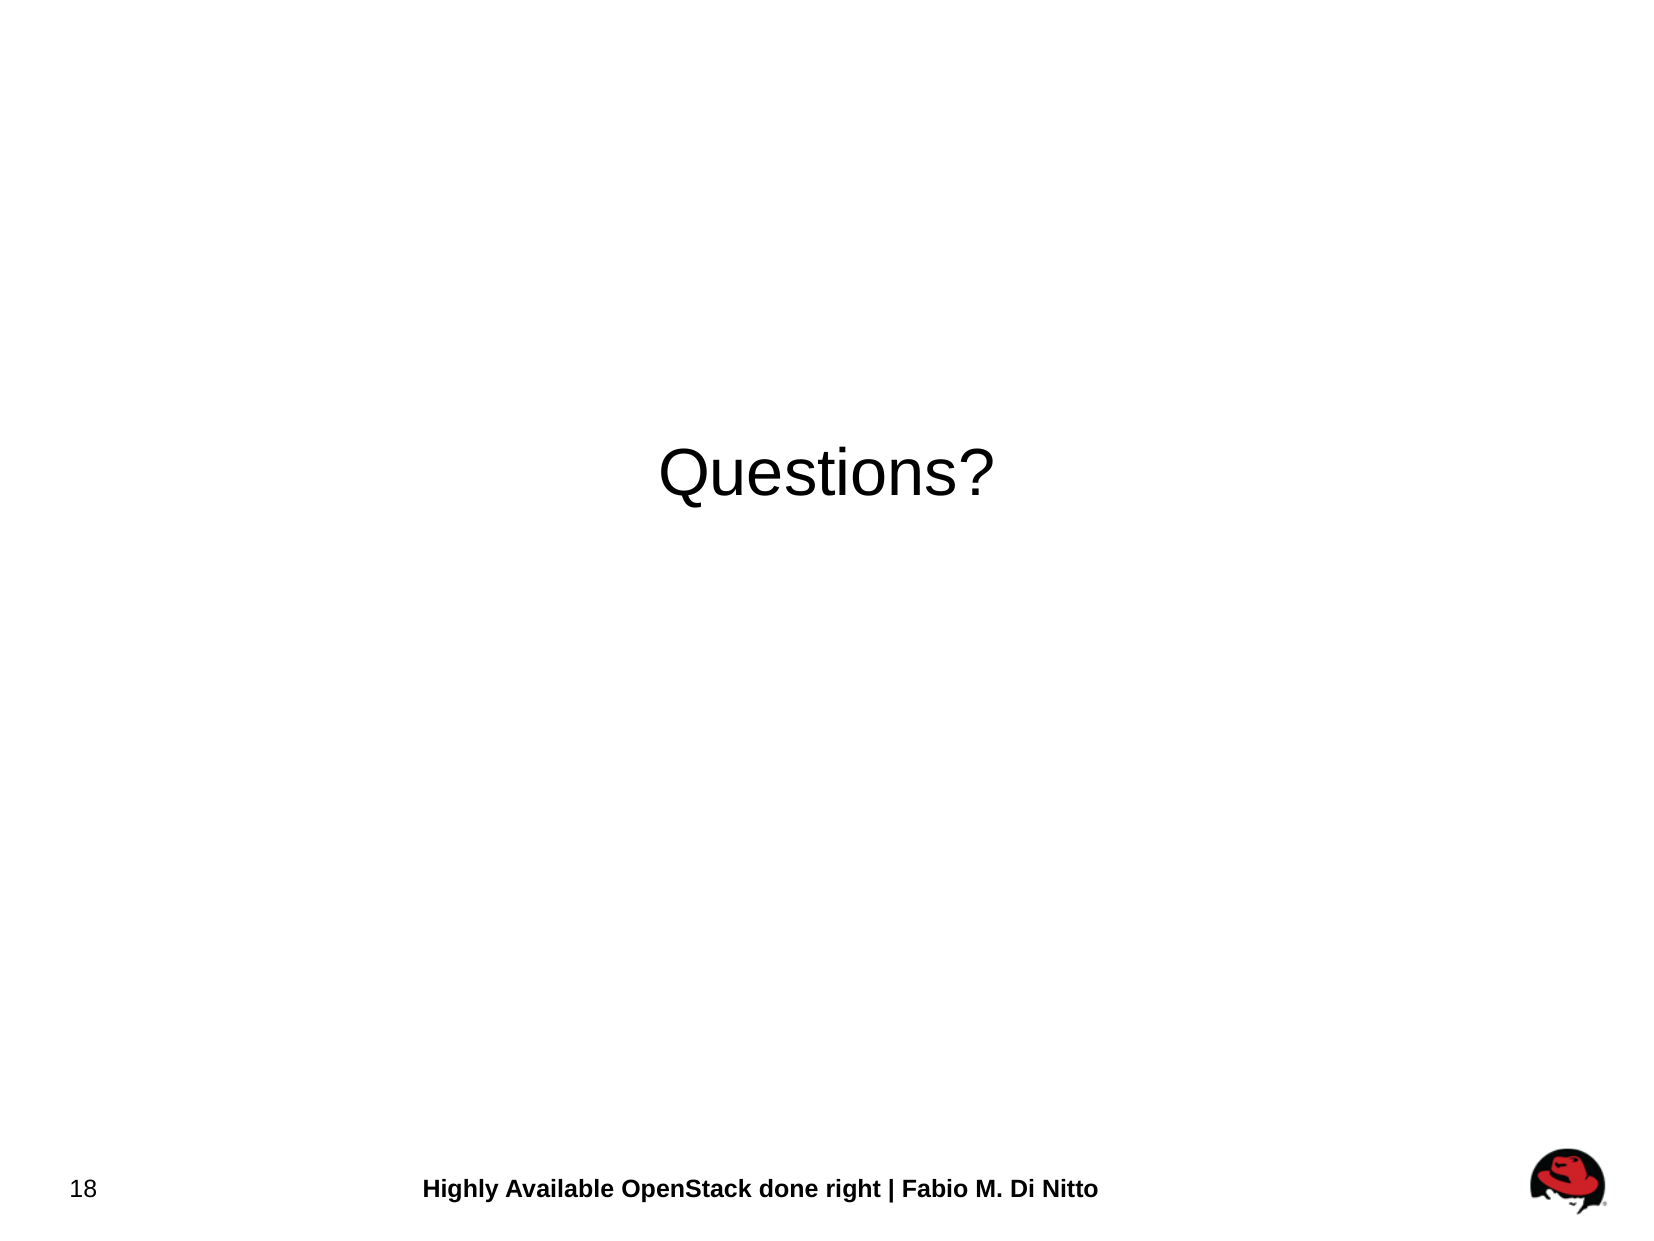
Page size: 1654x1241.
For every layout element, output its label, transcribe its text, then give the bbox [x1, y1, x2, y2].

subtitle Questions? [82, 37, 1571, 1039]
picture [1529, 1146, 1613, 1224]
